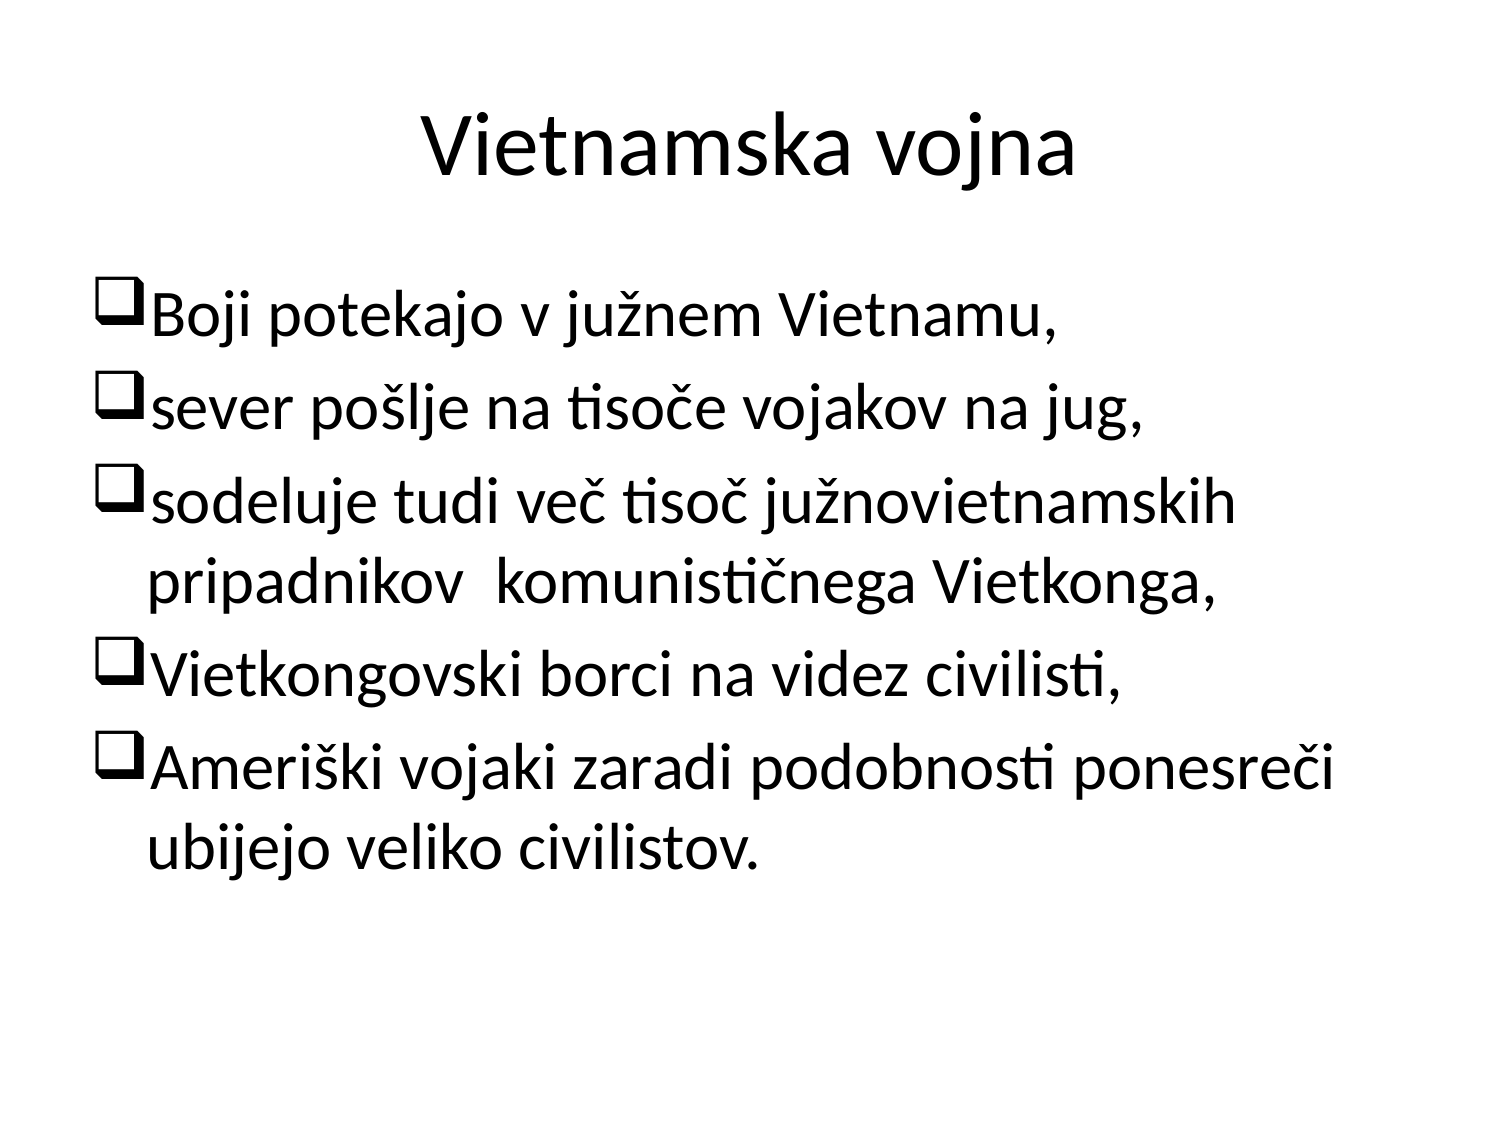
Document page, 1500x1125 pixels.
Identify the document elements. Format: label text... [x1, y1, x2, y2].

list Boji potekajo v južnem Vietnamu, sever pošlje na tisoče vojakov na jug, sodeluje tudi več tisoč južnovietnamskih pripadnikov komunističnega Vietkonga, Vietkongovski borci na videz civilisti, Ameriški vojaki zaradi podobnosti ponesreči ubijejo veliko civilistov. [75, 262, 1425, 1005]
title Vietnamska vojna [75, 45, 1425, 233]
